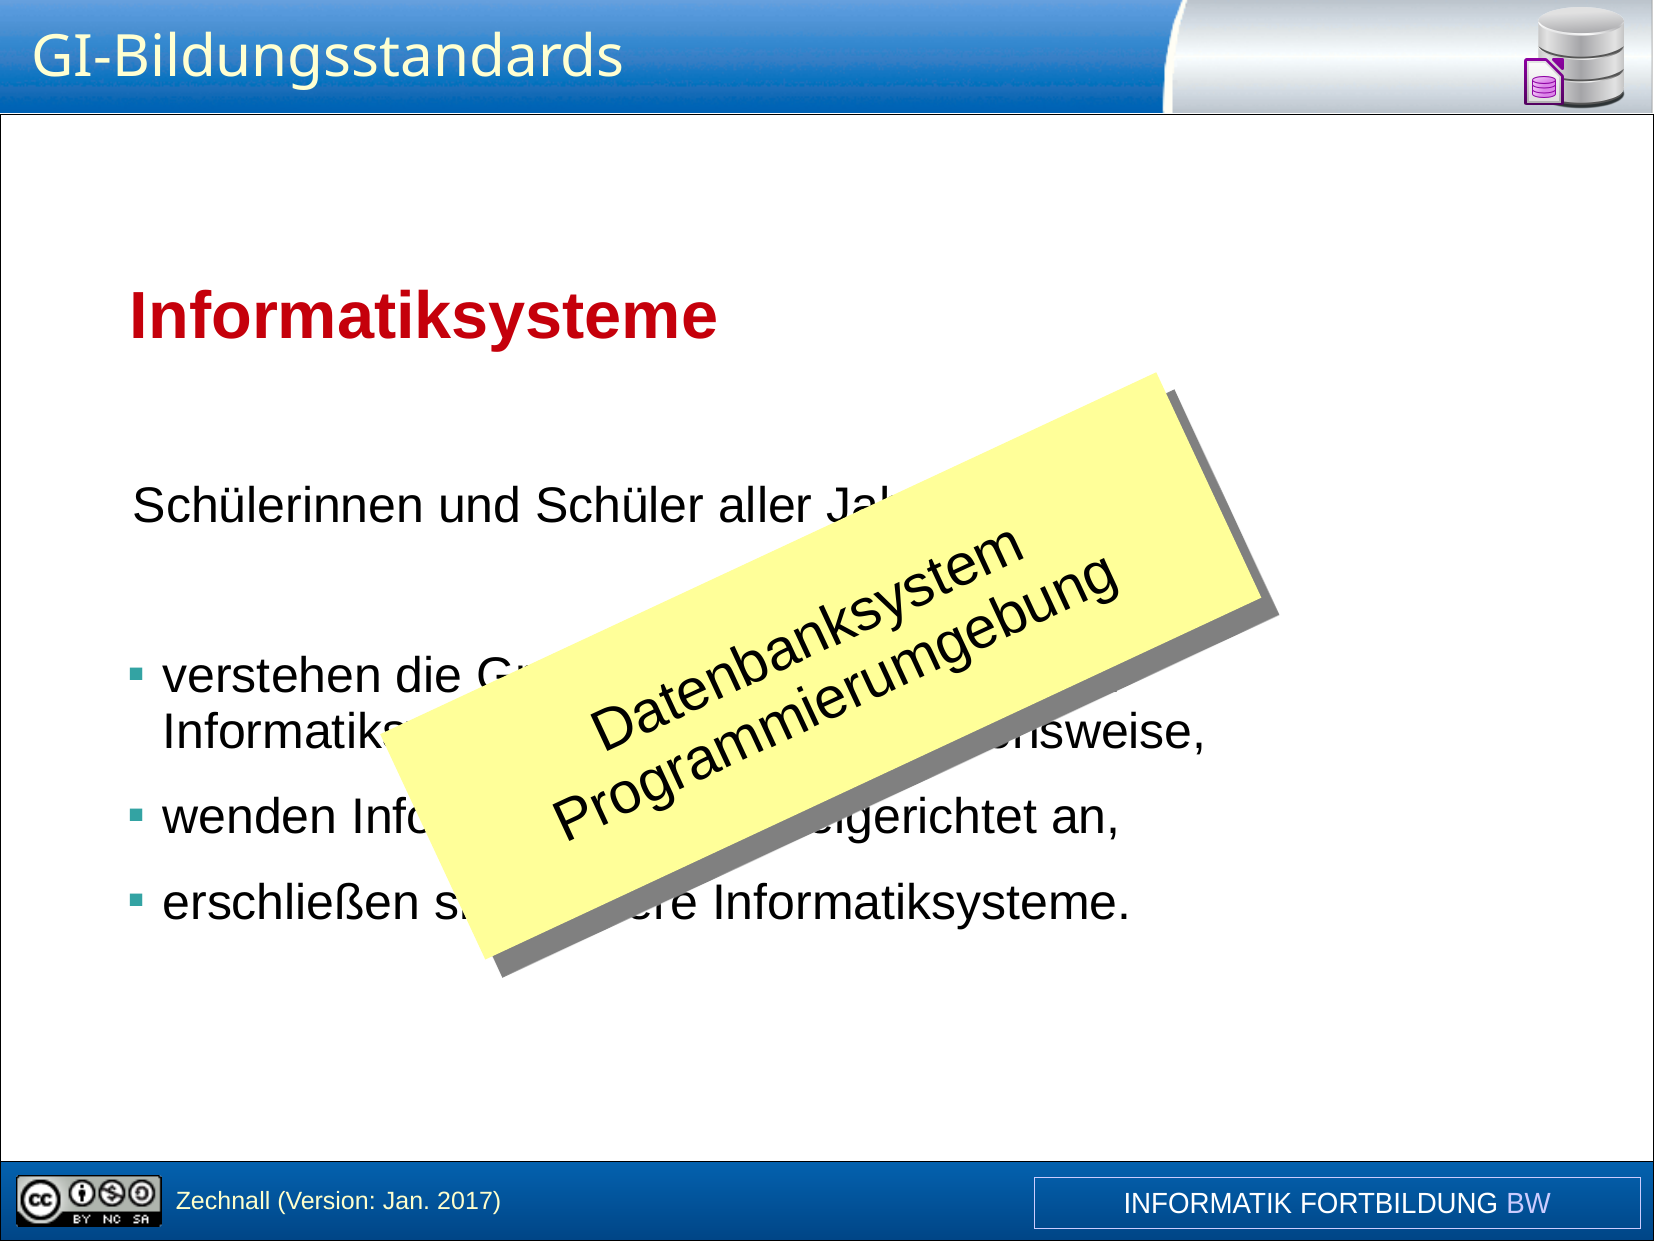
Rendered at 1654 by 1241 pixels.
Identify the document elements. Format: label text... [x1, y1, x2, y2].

list Informatiksysteme Schülerinnen und Schüler aller Jahrgangsstufen verstehen die Grundlagen des Aufbaus von Informatiksystemen und deren Funktionsweise, wenden Informatiksysteme zielgerichtet an, erschließen sich weitere Informatiksysteme. [118, 278, 1565, 1127]
text_box Datenbanksystem Programmierumgebung [380, 372, 1262, 960]
picture [0, 0, 1654, 113]
title GI-Bildungsstandards [31, 14, 1151, 92]
picture [16, 1175, 162, 1227]
